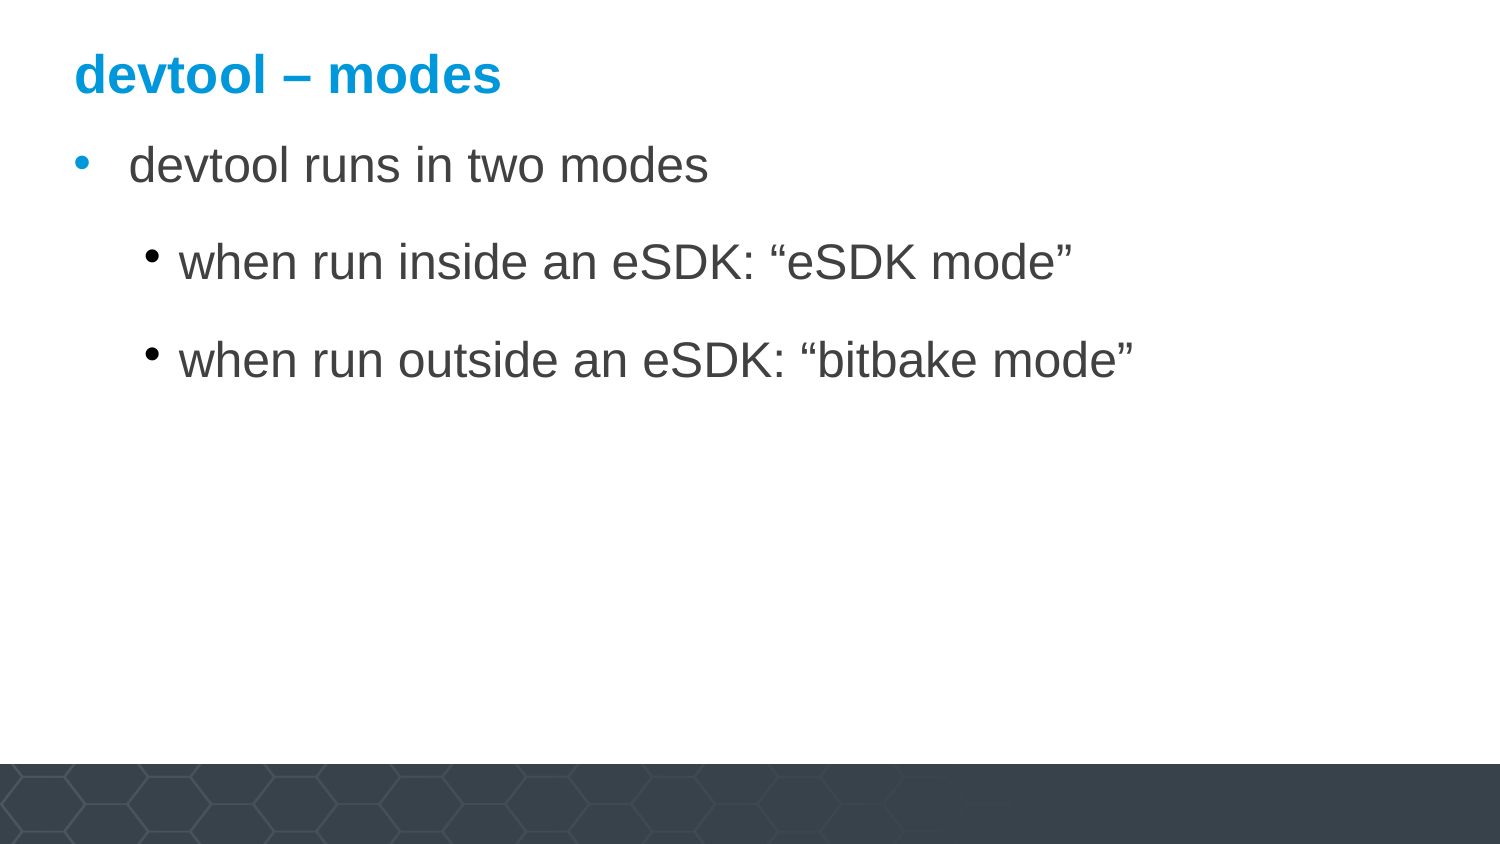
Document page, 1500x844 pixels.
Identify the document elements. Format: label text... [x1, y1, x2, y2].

picture [0, 0, 1500, 844]
text_box devtool runs in two modes when run inside an eSDK: “eSDK mode” when run outside an eSDK: “bitbake mode” [72, 132, 1422, 738]
text_box devtool – modes [74, 50, 1424, 159]
